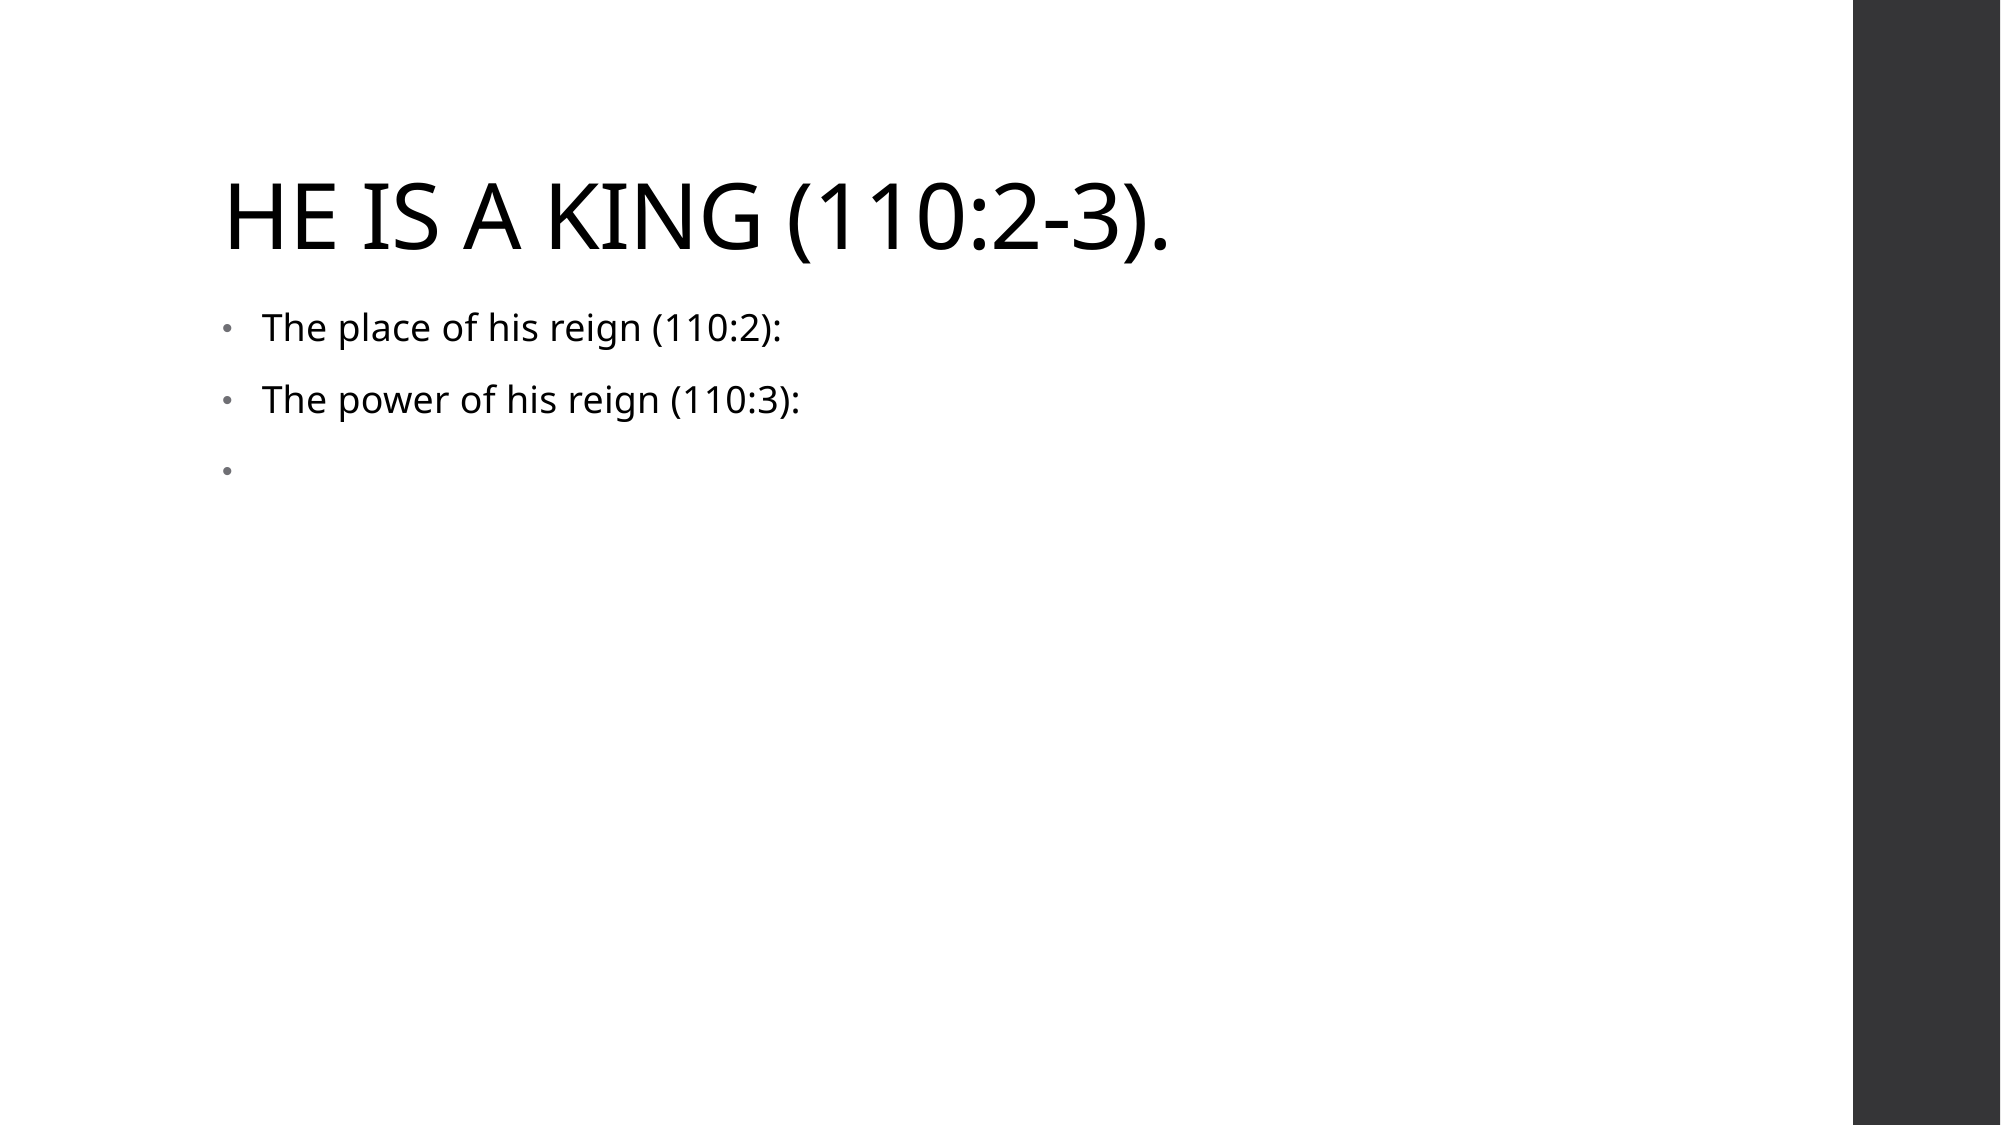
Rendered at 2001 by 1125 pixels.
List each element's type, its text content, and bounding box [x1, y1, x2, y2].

list The place of his reign (110:2): The power of his reign (110:3): [206, 299, 1617, 1014]
title HE IS A KING (110:2-3). [206, 60, 1797, 278]
